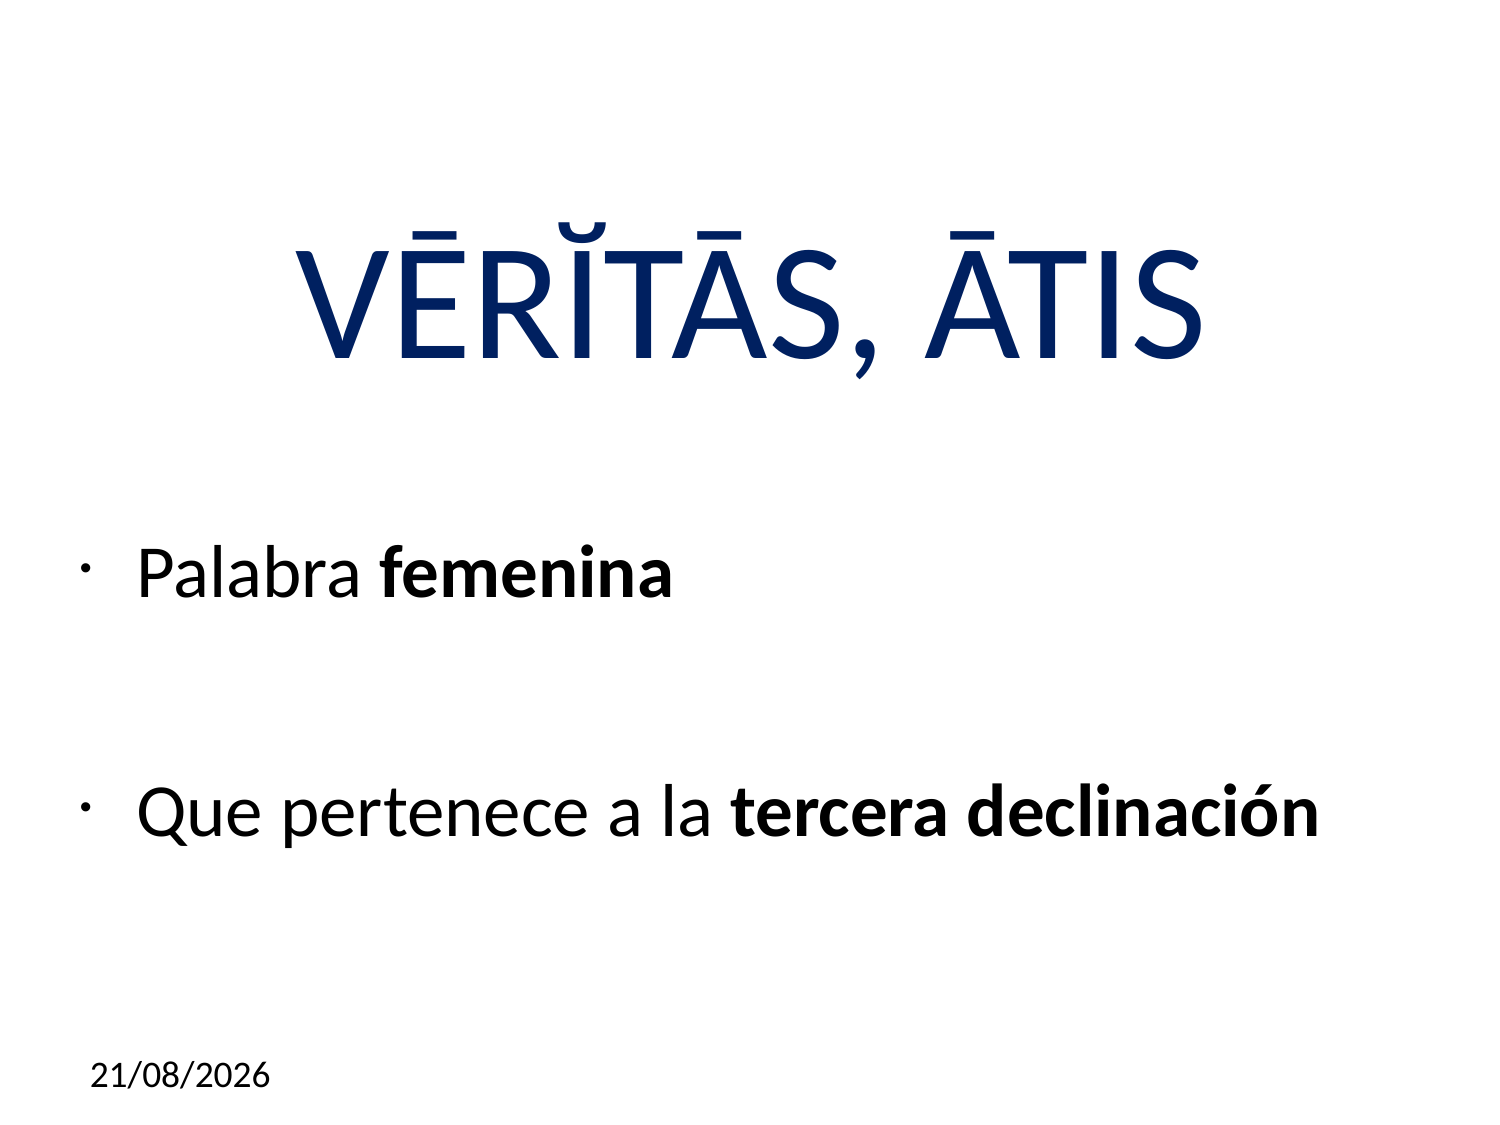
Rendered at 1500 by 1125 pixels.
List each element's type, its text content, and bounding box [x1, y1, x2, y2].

title VĒRĬTĀS, ĀTIS [76, 184, 1427, 372]
list Palabra femenina Que pertenece a la tercera declinación [64, 515, 1415, 828]
